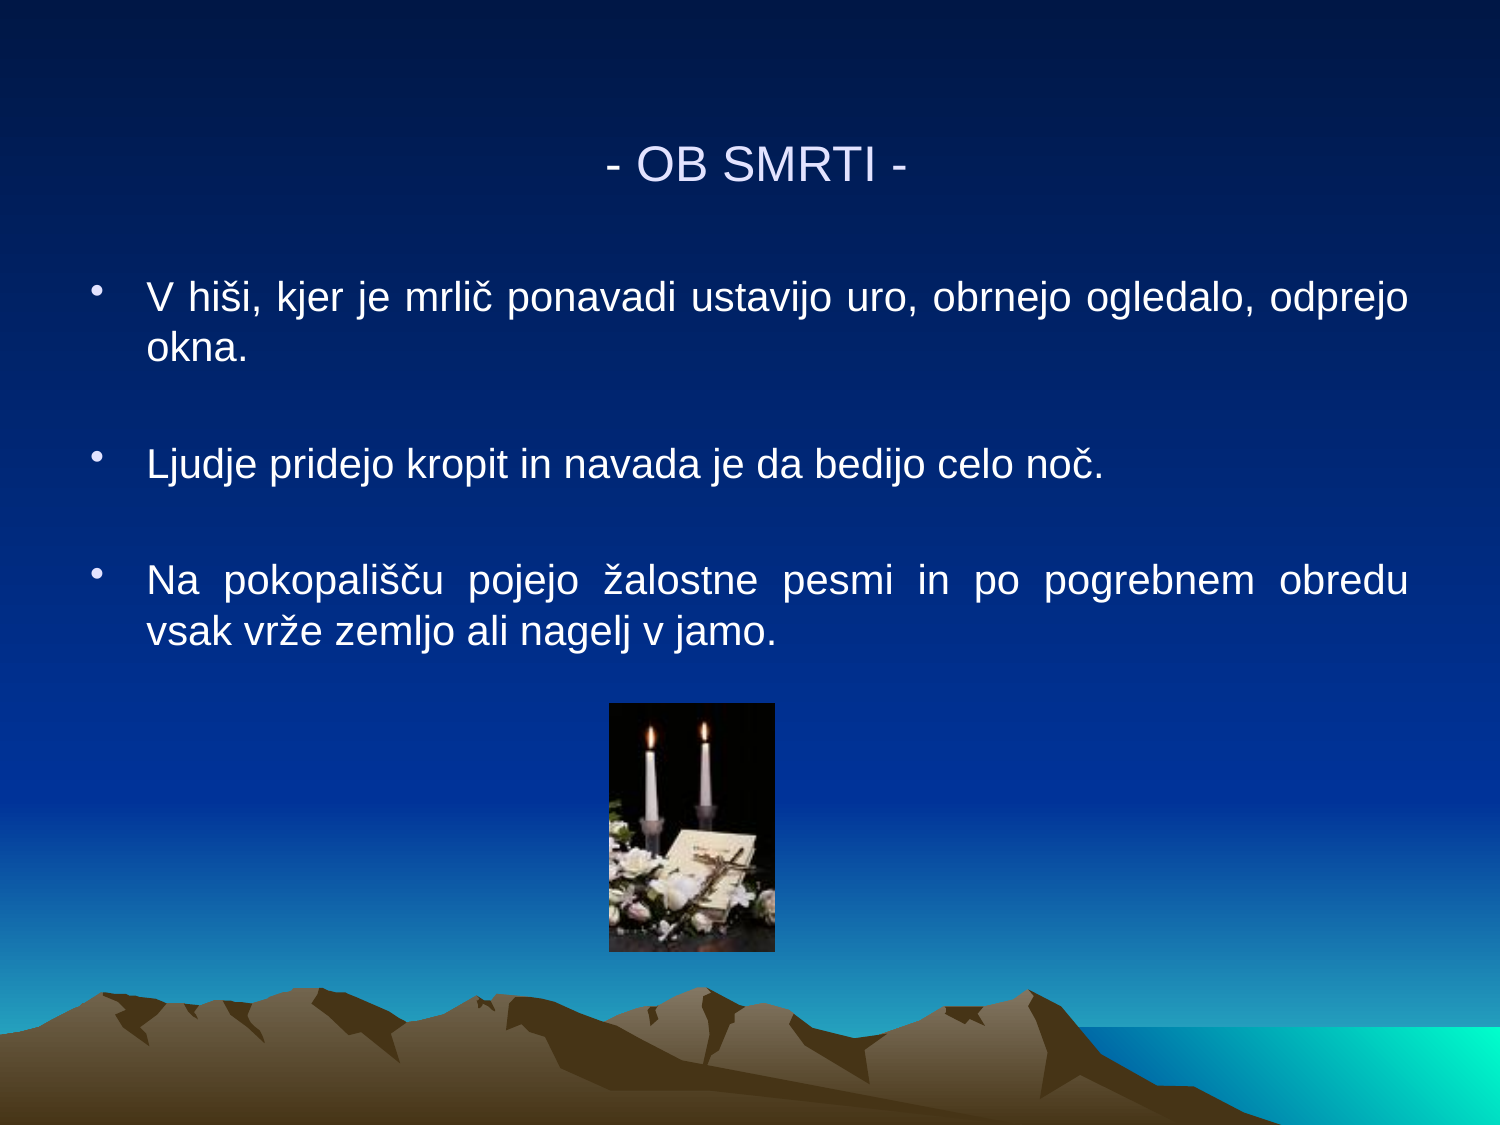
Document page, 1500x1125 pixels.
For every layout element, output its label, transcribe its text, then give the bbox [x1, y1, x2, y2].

picture [609, 703, 775, 952]
list V hiši, kjer je mrlič ponavadi ustavijo uro, obrnejo ogledalo, odprejo okna. Ljudje pridejo kropit in navada je da bedijo celo noč. Na pokopališču pojejo žalostne pesmi in po pogrebnem obredu vsak vrže zemljo ali nagelj v jamo. [75, 262, 1425, 619]
title - OB SMRTI - [75, 37, 1425, 225]
